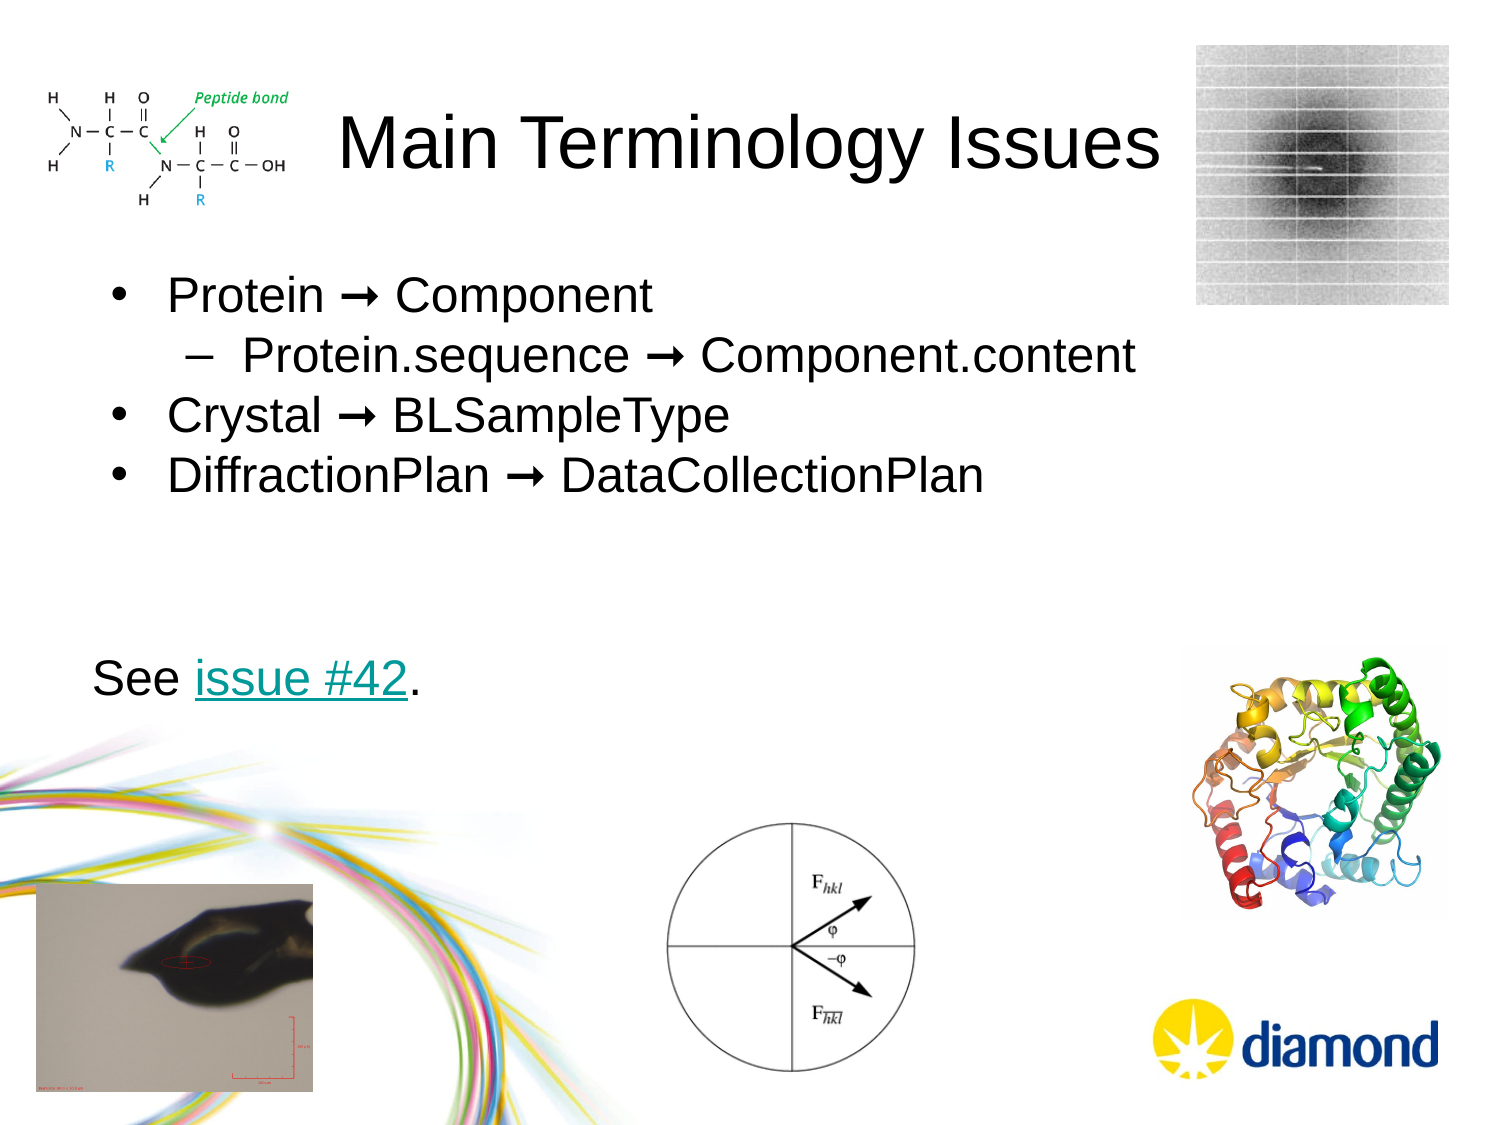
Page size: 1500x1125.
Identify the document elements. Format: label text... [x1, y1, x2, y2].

picture [1196, 45, 1449, 305]
picture [19, 63, 313, 233]
title Main Terminology Issues [75, 45, 1196, 233]
picture [0, 587, 1449, 1125]
list Protein ➞ Component Protein.sequence ➞ Component.content Crystal ➞ BLSampleType DiffractionPlan ➞ DataCollectionPlan See issue #42. [76, 255, 1427, 998]
